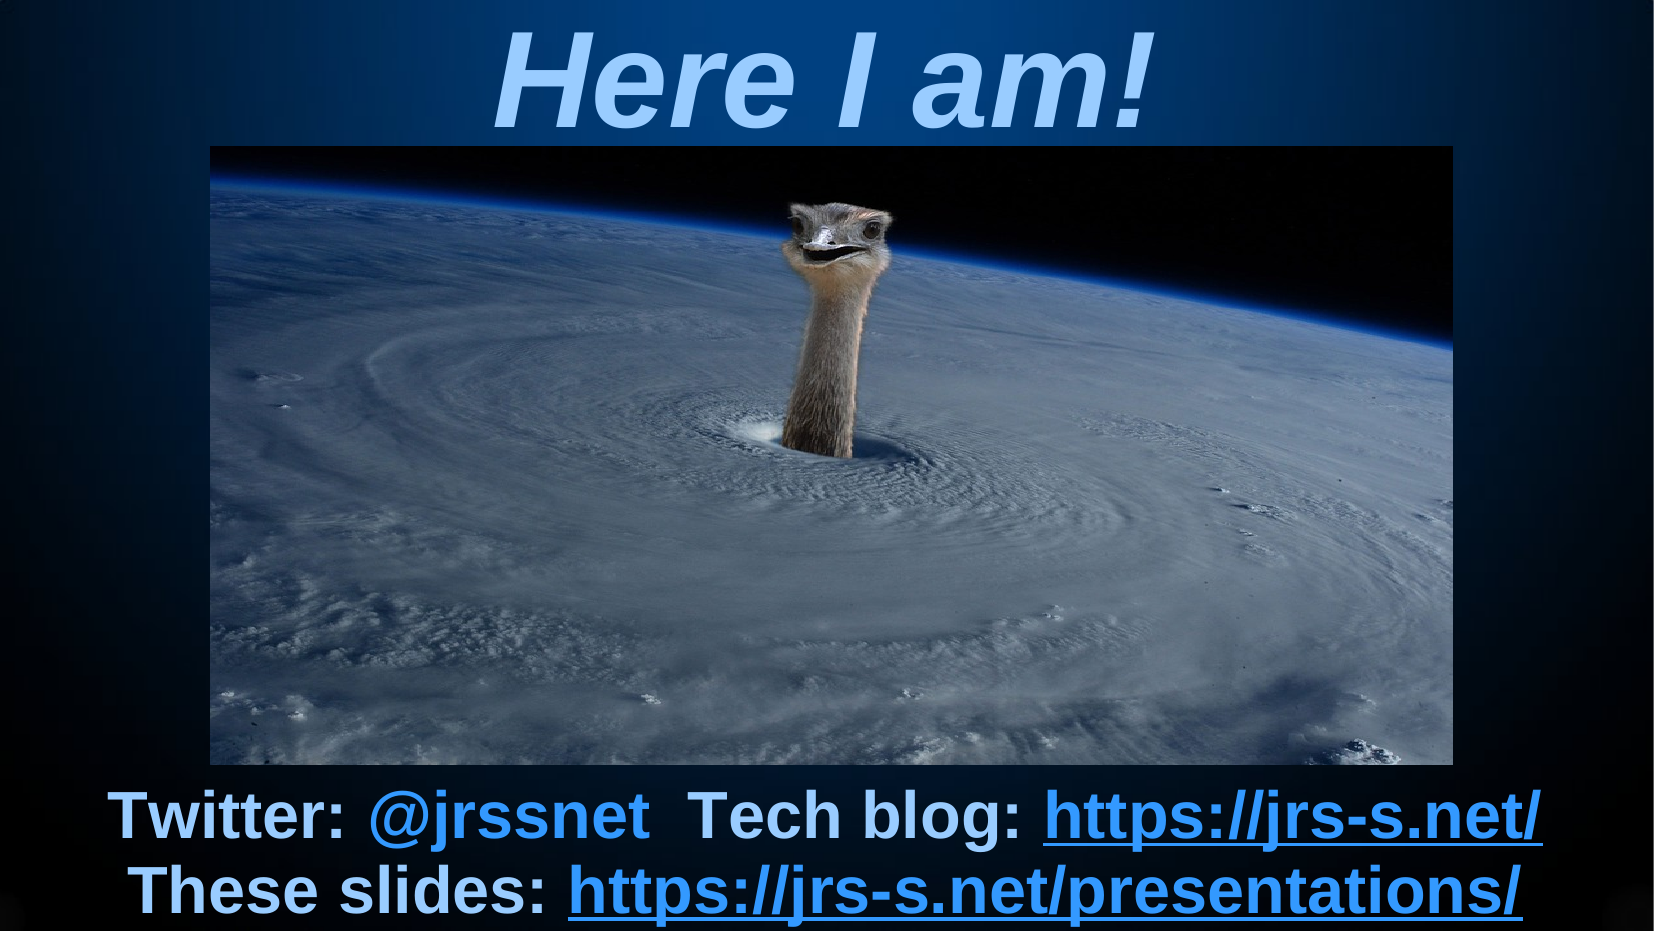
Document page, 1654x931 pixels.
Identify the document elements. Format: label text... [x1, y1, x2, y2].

picture [0, 0, 1654, 931]
title Twitter: @jrssnet Tech blog: https://jrs-s.net/ These slides: https://jrs-s.net/presentations/ [0, 775, 1651, 931]
title Here I am! [0, 2, 1651, 158]
